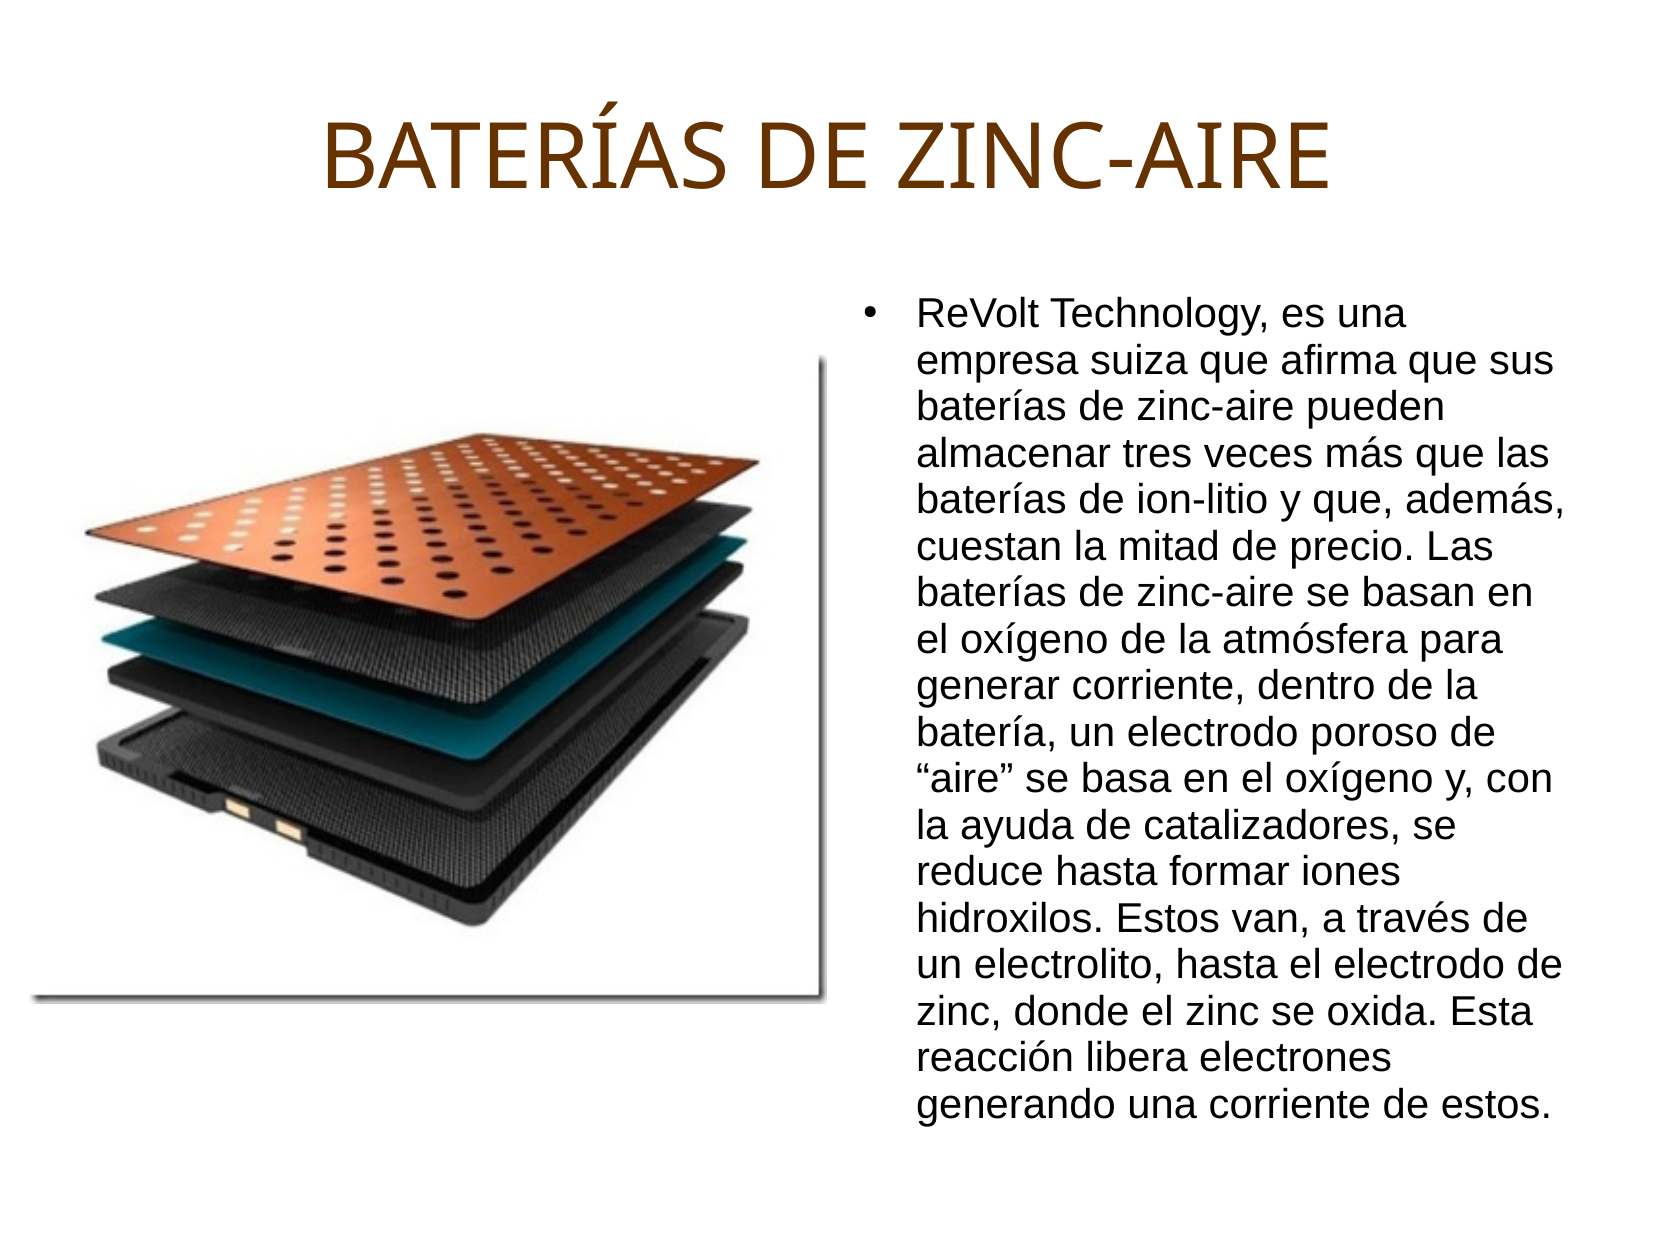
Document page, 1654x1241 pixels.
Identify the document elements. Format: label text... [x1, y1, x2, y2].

title BATERÍAS DE ZINC-AIRE [82, 49, 1571, 257]
picture [29, 354, 827, 1004]
list ReVolt Technology, es una empresa suiza que afirma que sus baterías de zinc-aire pueden almacenar tres veces más que las baterías de ion-litio y que, además, cuestan la mitad de precio. Las baterías de zinc-aire se basan en el oxígeno de la atmósfera para generar corriente, dentro de la batería, un electrodo poroso de “aire” se basa en el oxígeno y, con la ayuda de catalizadores, se reduce hasta formar iones hidroxilos. Estos van, a través de un electrolito, hasta el electrodo de zinc, donde el zinc se oxida. Esta reacción libera electrones generando una corriente de estos. [845, 290, 1572, 1133]
